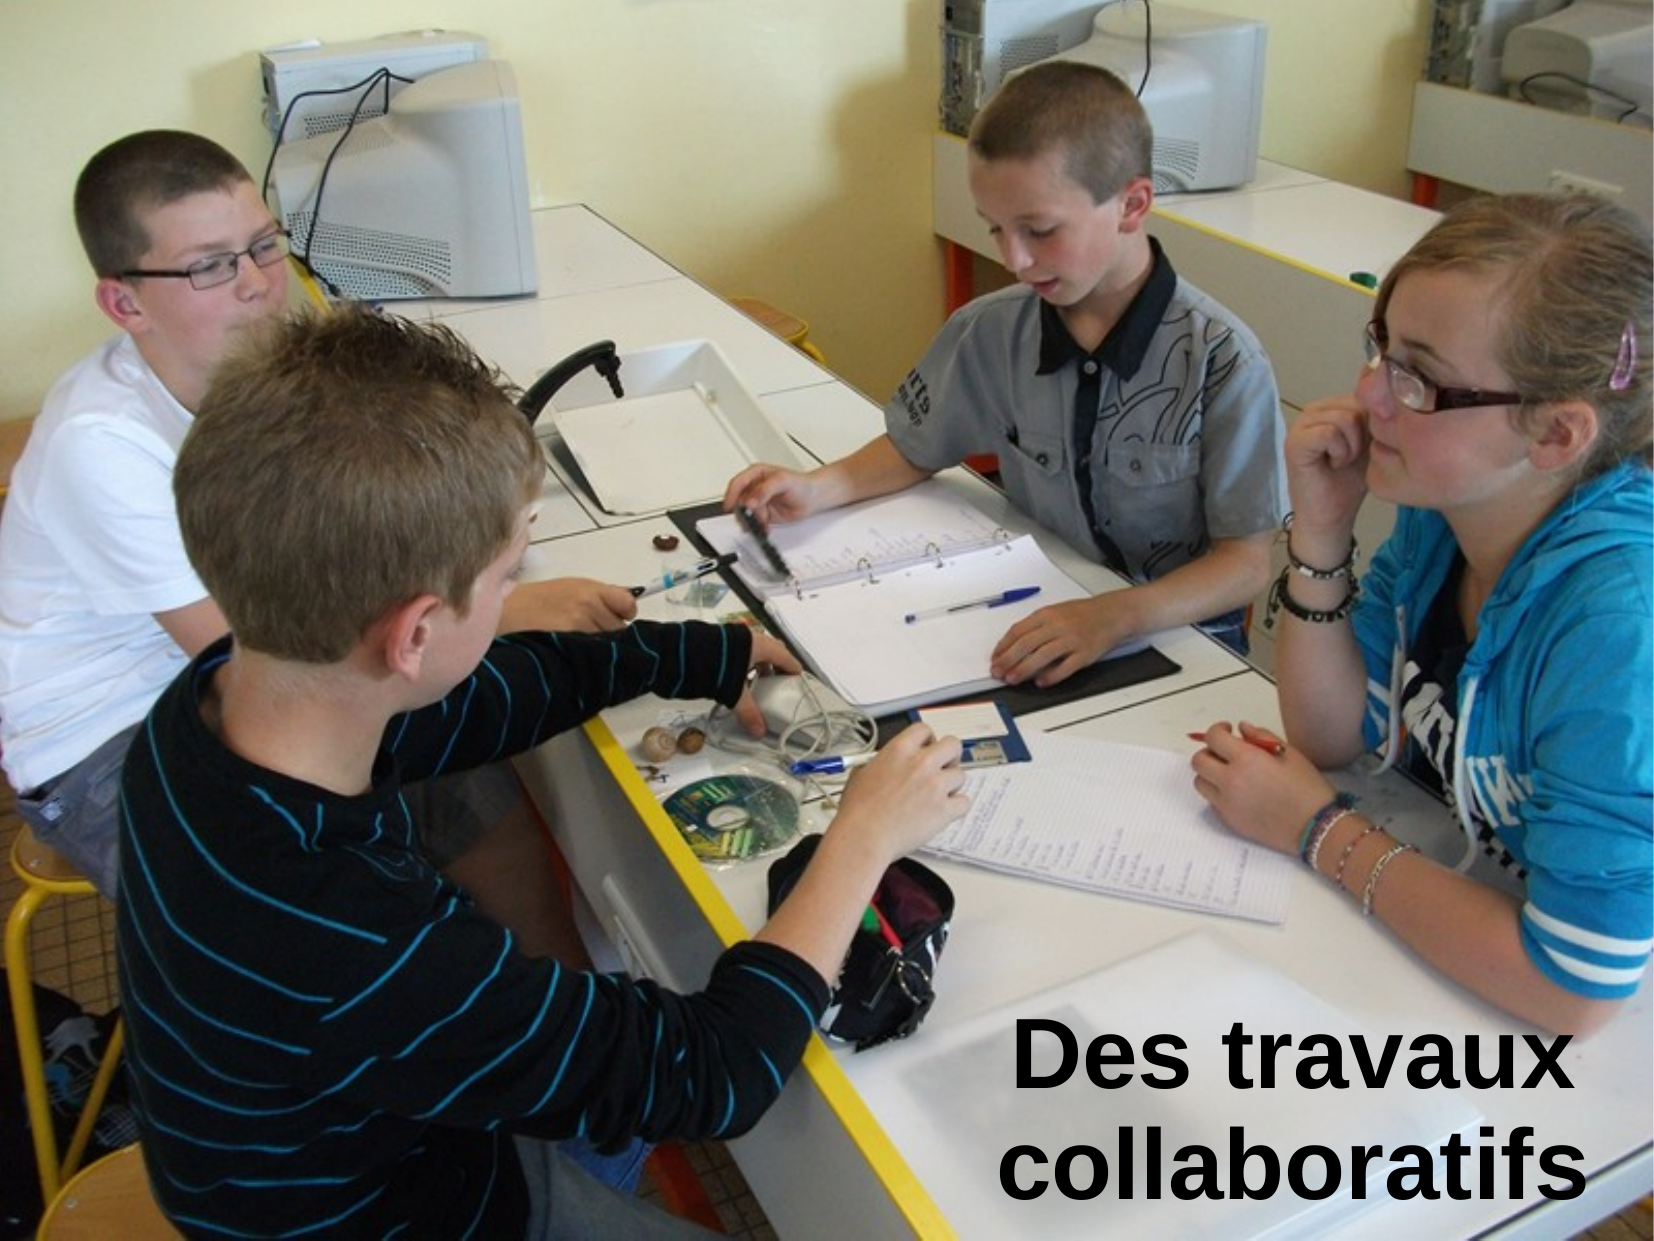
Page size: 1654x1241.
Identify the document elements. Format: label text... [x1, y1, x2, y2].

title Des travaux collaboratifs [933, 974, 1654, 1241]
picture [0, 0, 1654, 1241]
